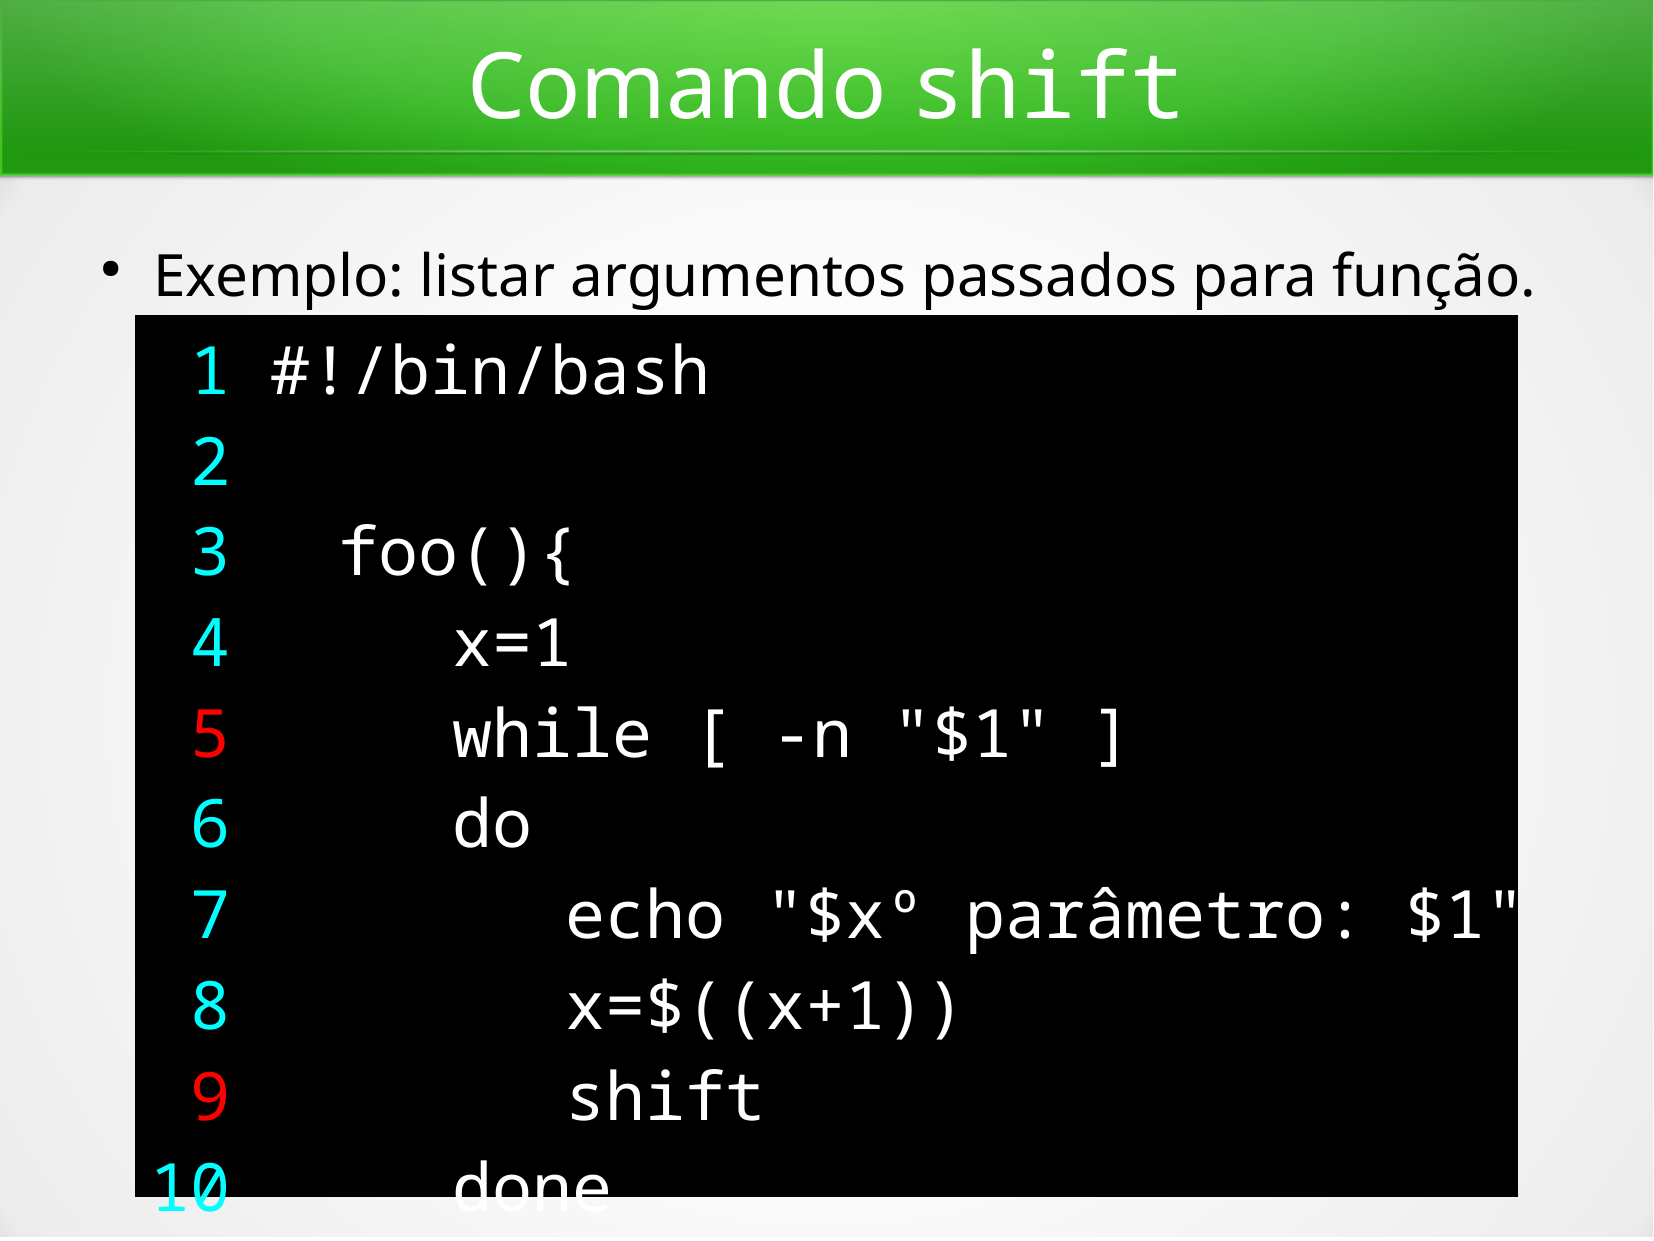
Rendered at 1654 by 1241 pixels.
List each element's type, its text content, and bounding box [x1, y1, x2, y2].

title Comando shift [82, 11, 1571, 154]
text_box 1 #!/bin/bash 2 3 foo(){ 4 x=1 5 while [ -n "$1" ] 6 do 7 echo "$xº parâmetro: $1" 8 x=$((x+1)) 9 shift 10 done 11 } 12 13 foo 1 '2 3' 4 5 'olá mundo' [135, 461, 1518, 1197]
list Exemplo: listar argumentos passados para função. [82, 225, 1571, 461]
picture [0, 0, 1654, 1237]
